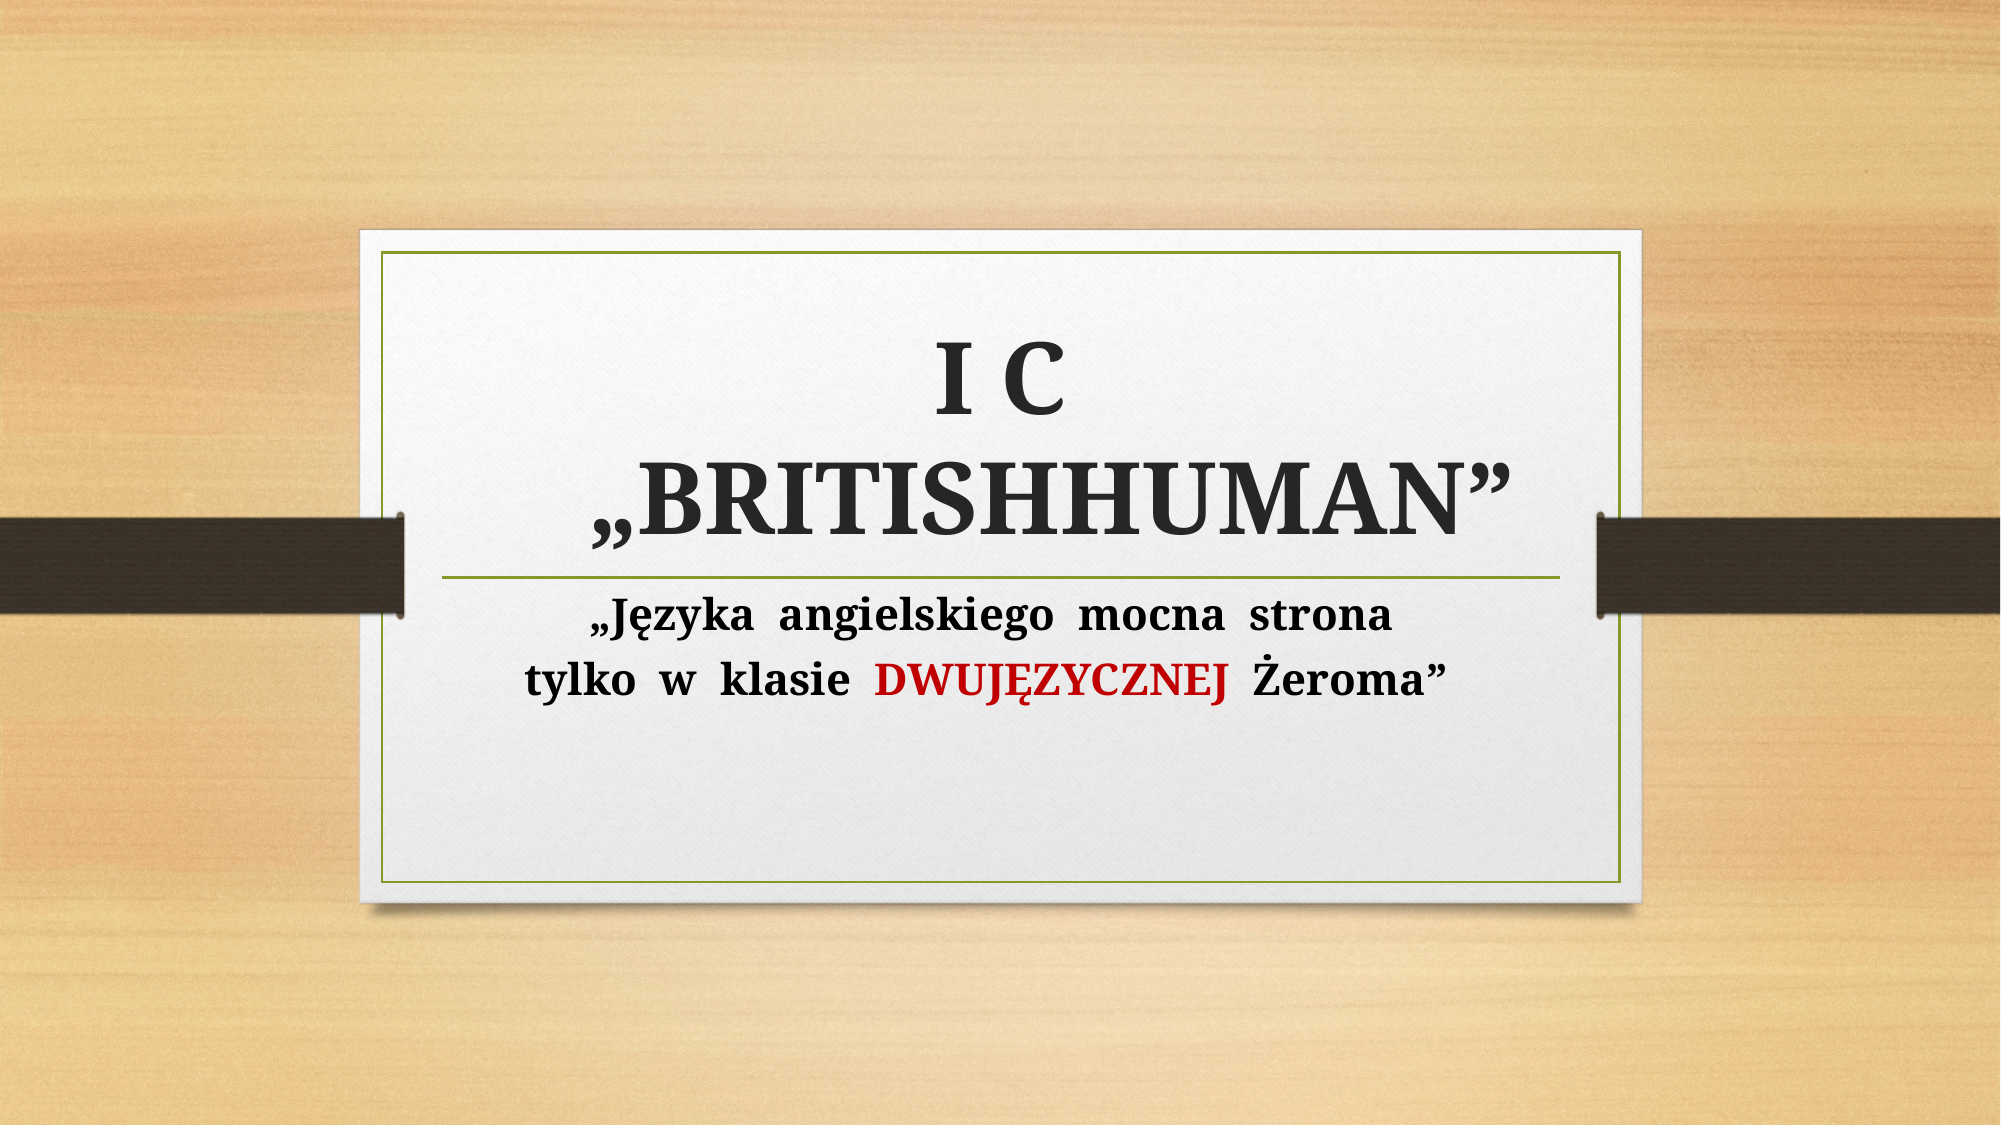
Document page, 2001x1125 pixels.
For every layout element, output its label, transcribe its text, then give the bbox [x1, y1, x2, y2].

title I C „BRITISHHUMAN” [441, 306, 1560, 556]
subtitle „Języka angielskiego mocna strona tylko w klasie DWUJĘZYCZNEJ Żeroma” [396, 579, 1576, 842]
